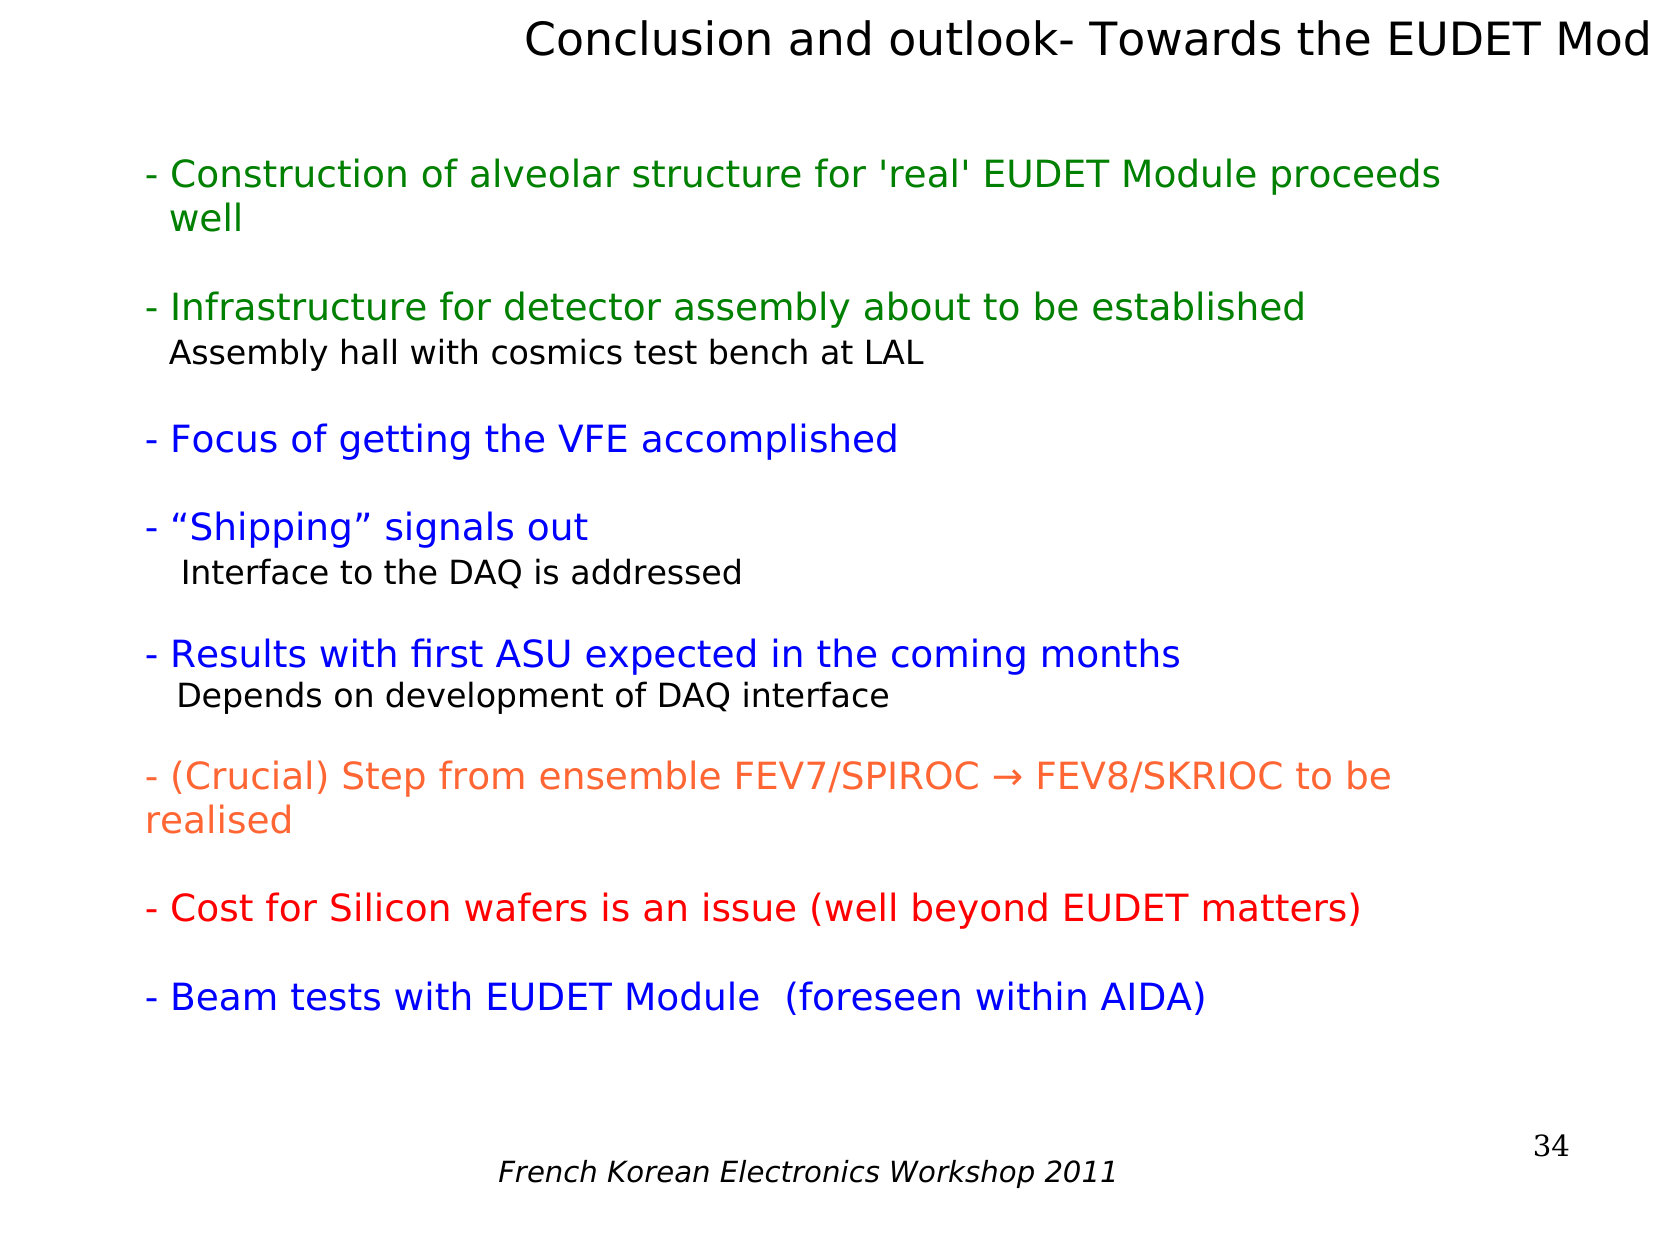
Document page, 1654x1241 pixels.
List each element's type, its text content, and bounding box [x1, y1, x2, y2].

text_box - Construction of alveolar structure for 'real' EUDET Module proceeds well - Infrastructure for detector assembly about to be established Assembly hall with cosmics test bench at LAL - Focus of getting the VFE accomplished - “Shipping” signals out Interface to the DAQ is addressed - Results with first ASU expected in the coming months Depends on development of DAQ interface - (Crucial) Step from ensemble FEV7/SPIROC → FEV8/SKRIOC to be realised - Cost for Silicon wafers is an issue (well beyond EUDET matters) - Beam tests with EUDET Module (foreseen within AIDA) [130, 100, 1518, 1029]
text_box Conclusion and outlook- Towards the EUDET Module [509, 4, 1224, 73]
